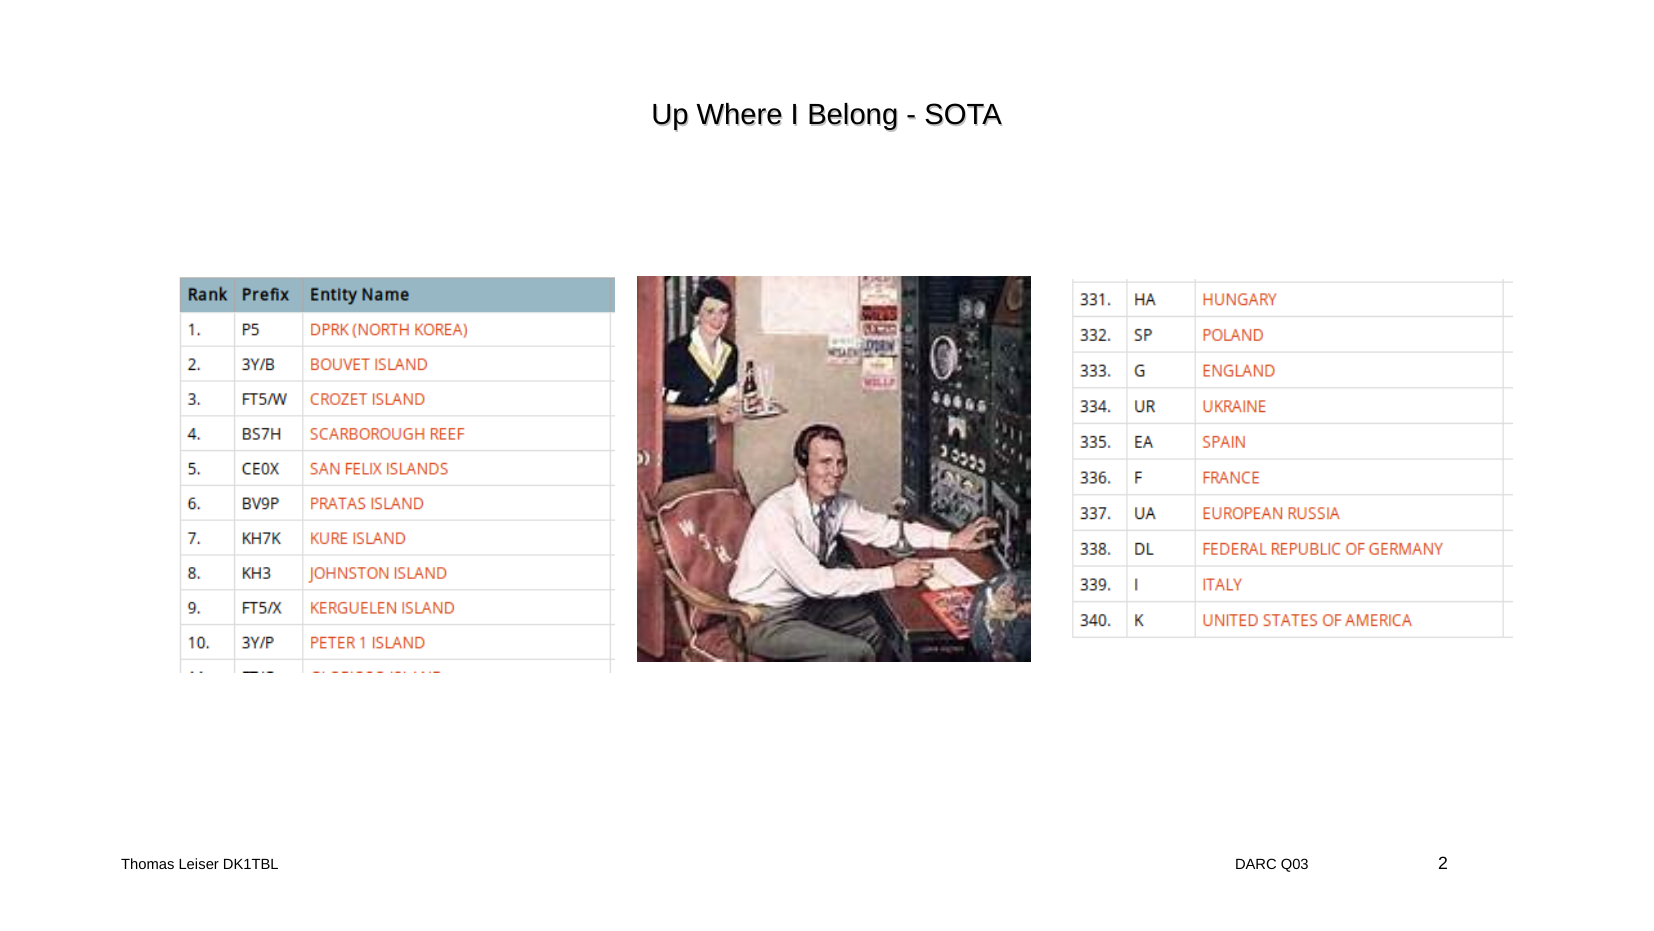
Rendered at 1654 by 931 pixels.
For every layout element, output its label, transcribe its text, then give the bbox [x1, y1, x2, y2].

picture [1062, 279, 1513, 650]
list Thomas Leiser DK1TBL DARC Q03 2 [70, 826, 1559, 895]
picture [637, 276, 1031, 662]
title Up Where I Belong - SOTA [82, 37, 1571, 193]
picture [171, 271, 615, 673]
